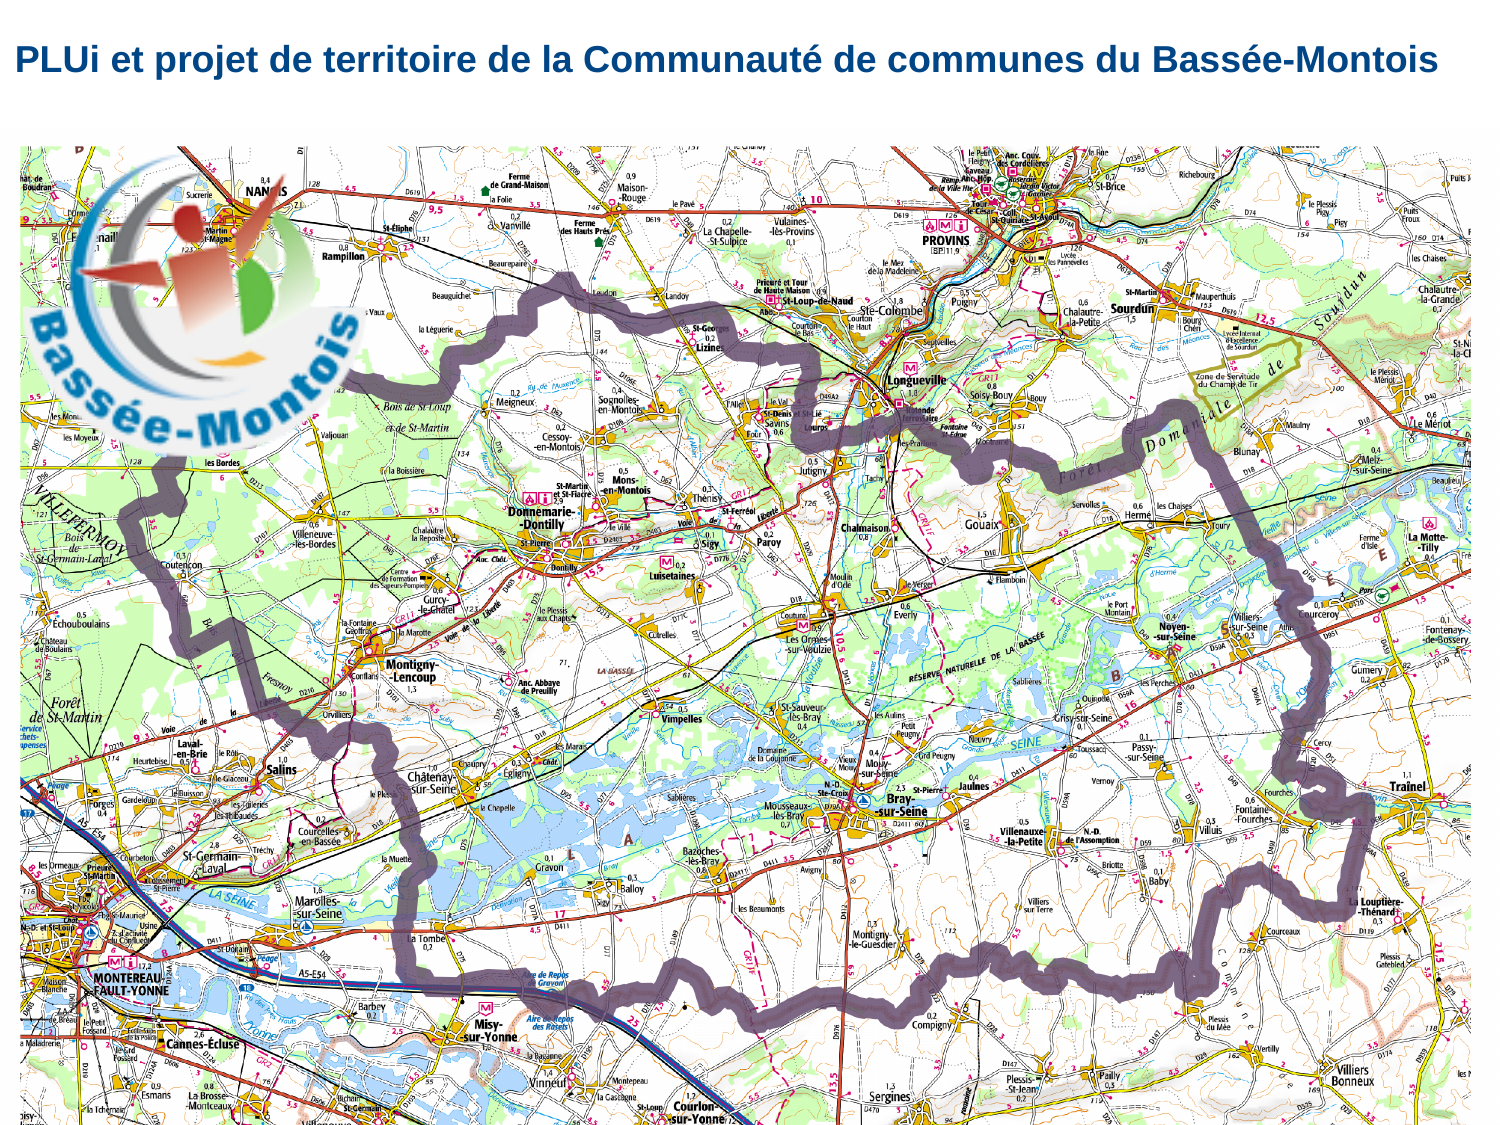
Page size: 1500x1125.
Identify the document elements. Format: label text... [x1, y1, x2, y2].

text_box PLUi et projet de territoire de la Communauté de communes du Bassée-Montois [0, 27, 1500, 133]
picture [0, 133, 1500, 1125]
